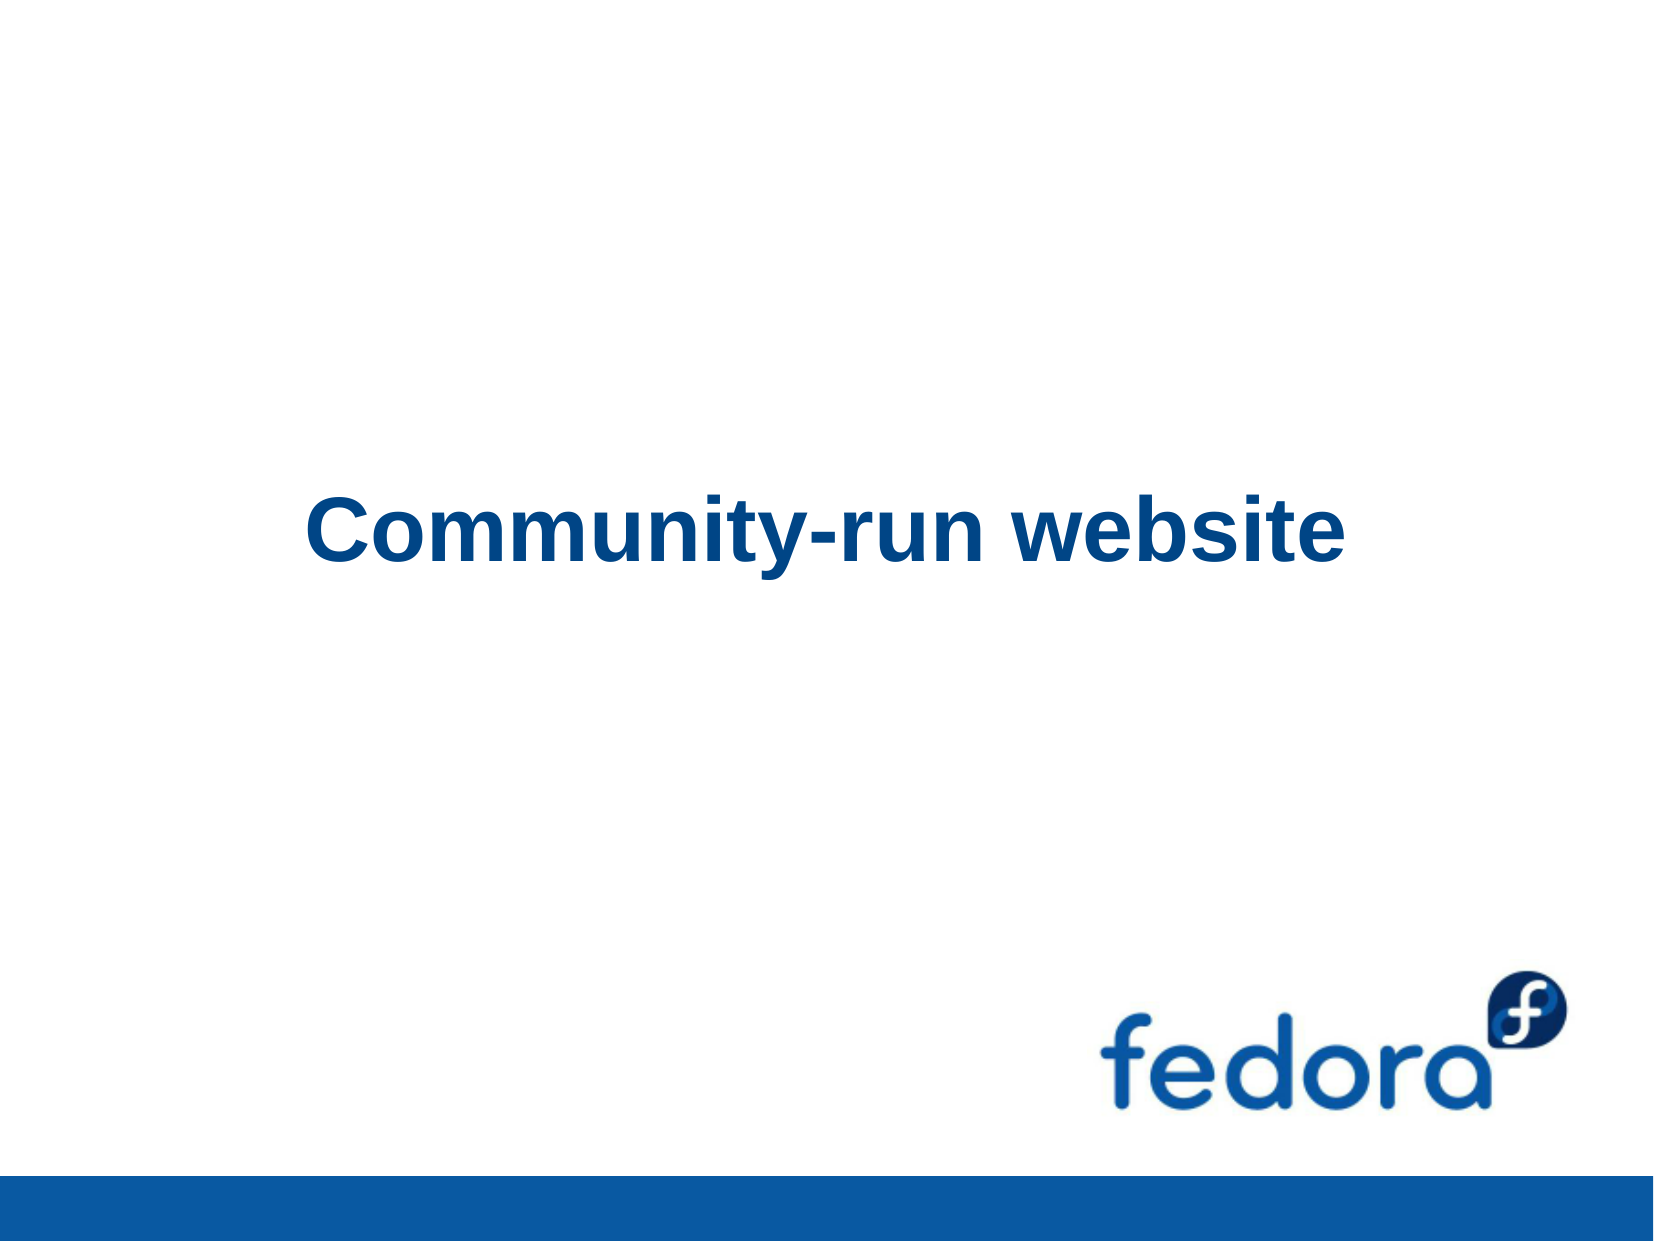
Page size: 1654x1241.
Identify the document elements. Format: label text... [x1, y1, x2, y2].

picture [1087, 959, 1576, 1125]
picture [0, 1176, 1654, 1241]
subtitle Community-run website [82, 56, 1571, 1102]
